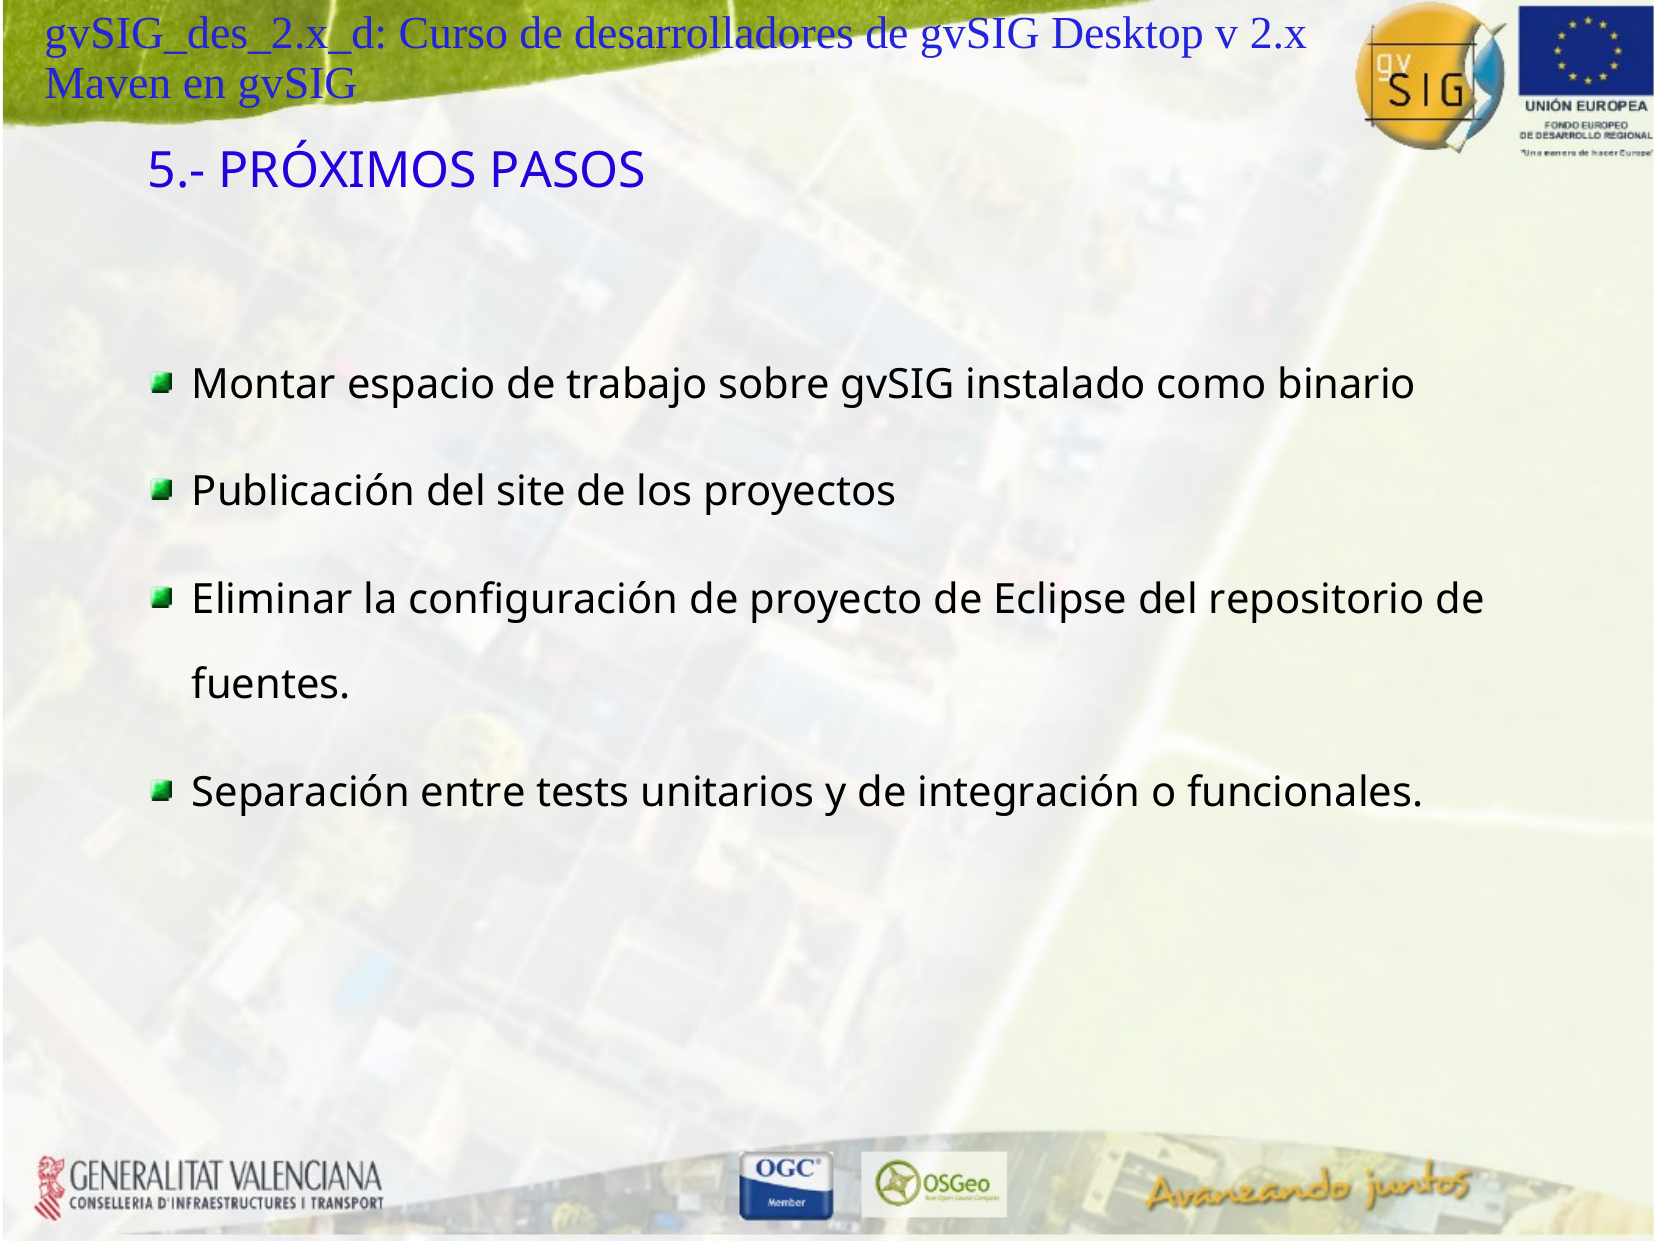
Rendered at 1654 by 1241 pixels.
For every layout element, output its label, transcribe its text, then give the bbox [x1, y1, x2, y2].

title 5.- PRÓXIMOS PASOS [147, 94, 1595, 243]
picture [2, 0, 1654, 1241]
text_box Montar espacio de trabajo sobre gvSIG instalado como binario Publicación del site de los proyectos Eliminar la configuración de proyecto de Eclipse del repositorio de fuentes. Separación entre tests unitarios y de integración o funcionales. [147, 324, 1505, 1123]
